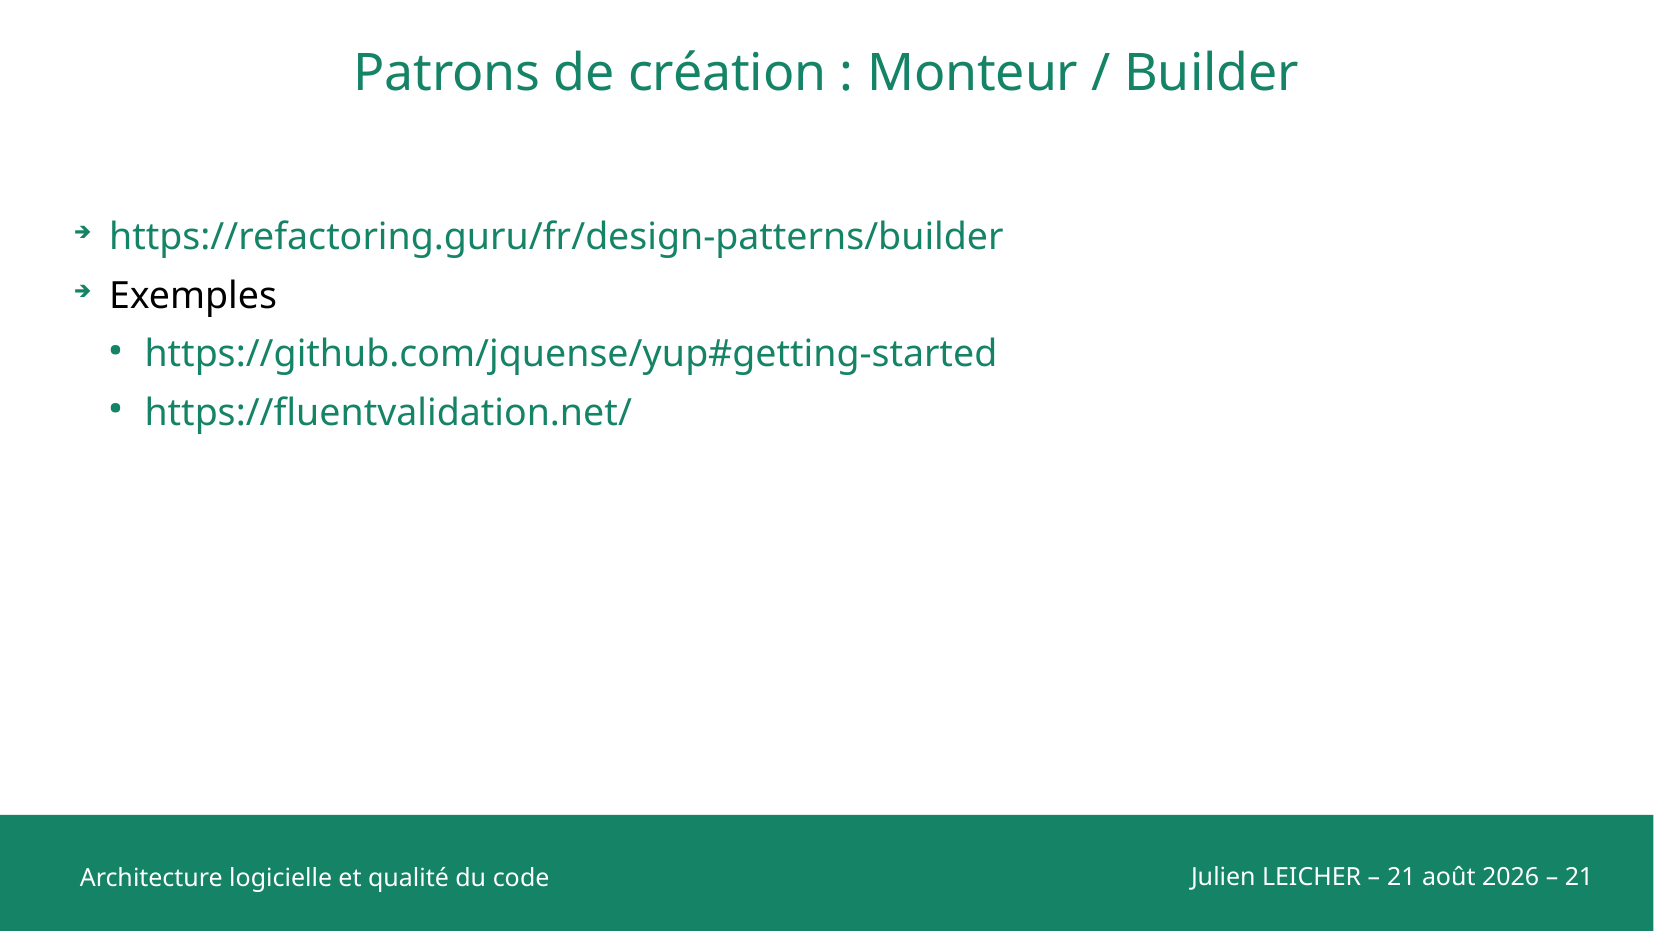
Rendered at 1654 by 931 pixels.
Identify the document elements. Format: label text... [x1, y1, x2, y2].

text_box Julien LEICHER – 18 mars 2022 – <number> [0, 814, 1654, 931]
text_box Architecture logicielle et qualité du code [64, 852, 798, 898]
text_box https://refactoring.guru/fr/design-patterns/builder Exemples https://github.com/jquense/yup#getting-started https://fluentvalidation.net/ [59, 194, 1595, 678]
text_box Patrons de création : Monteur / Builder [0, 27, 1654, 113]
